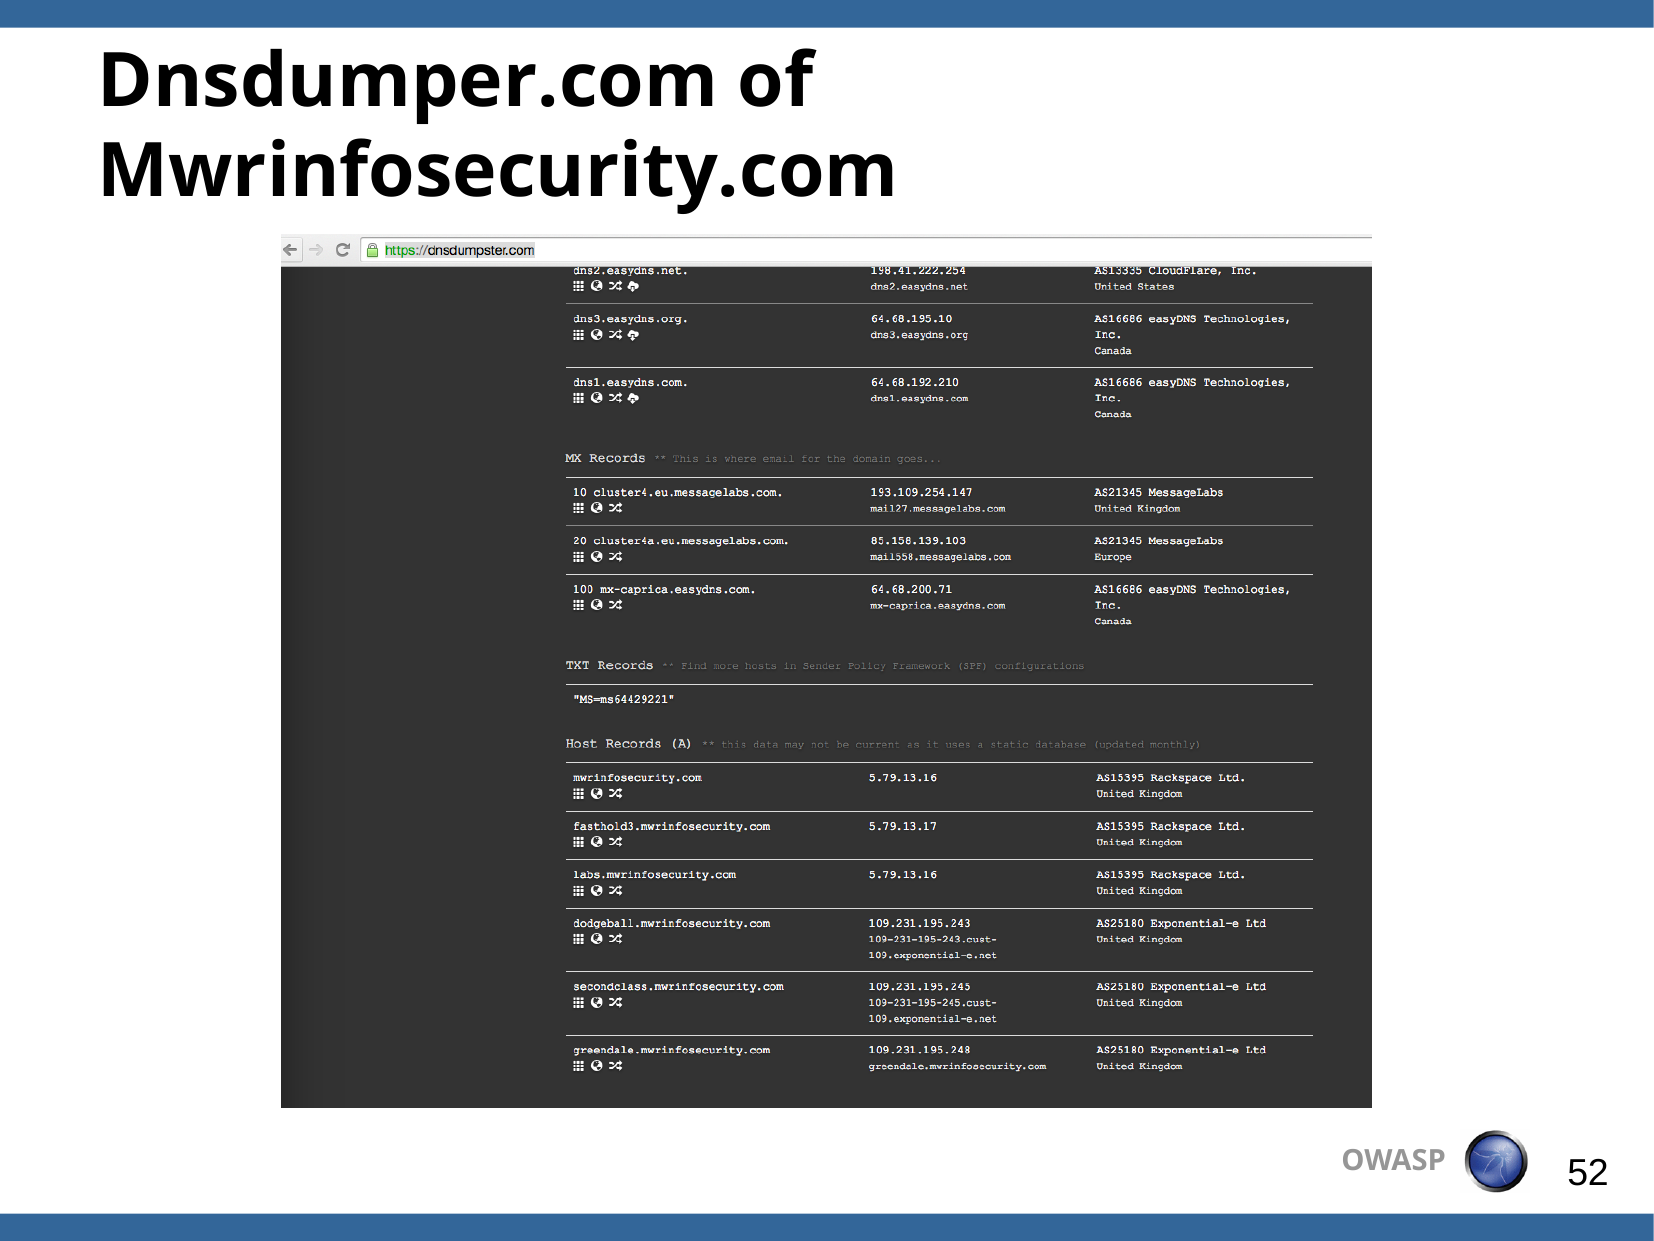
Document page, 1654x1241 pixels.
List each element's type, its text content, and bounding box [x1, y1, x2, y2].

title Dnsdumper.com of Mwrinfosecurity.com [82, 23, 1571, 220]
picture [1460, 1129, 1530, 1193]
picture [281, 234, 1372, 1108]
